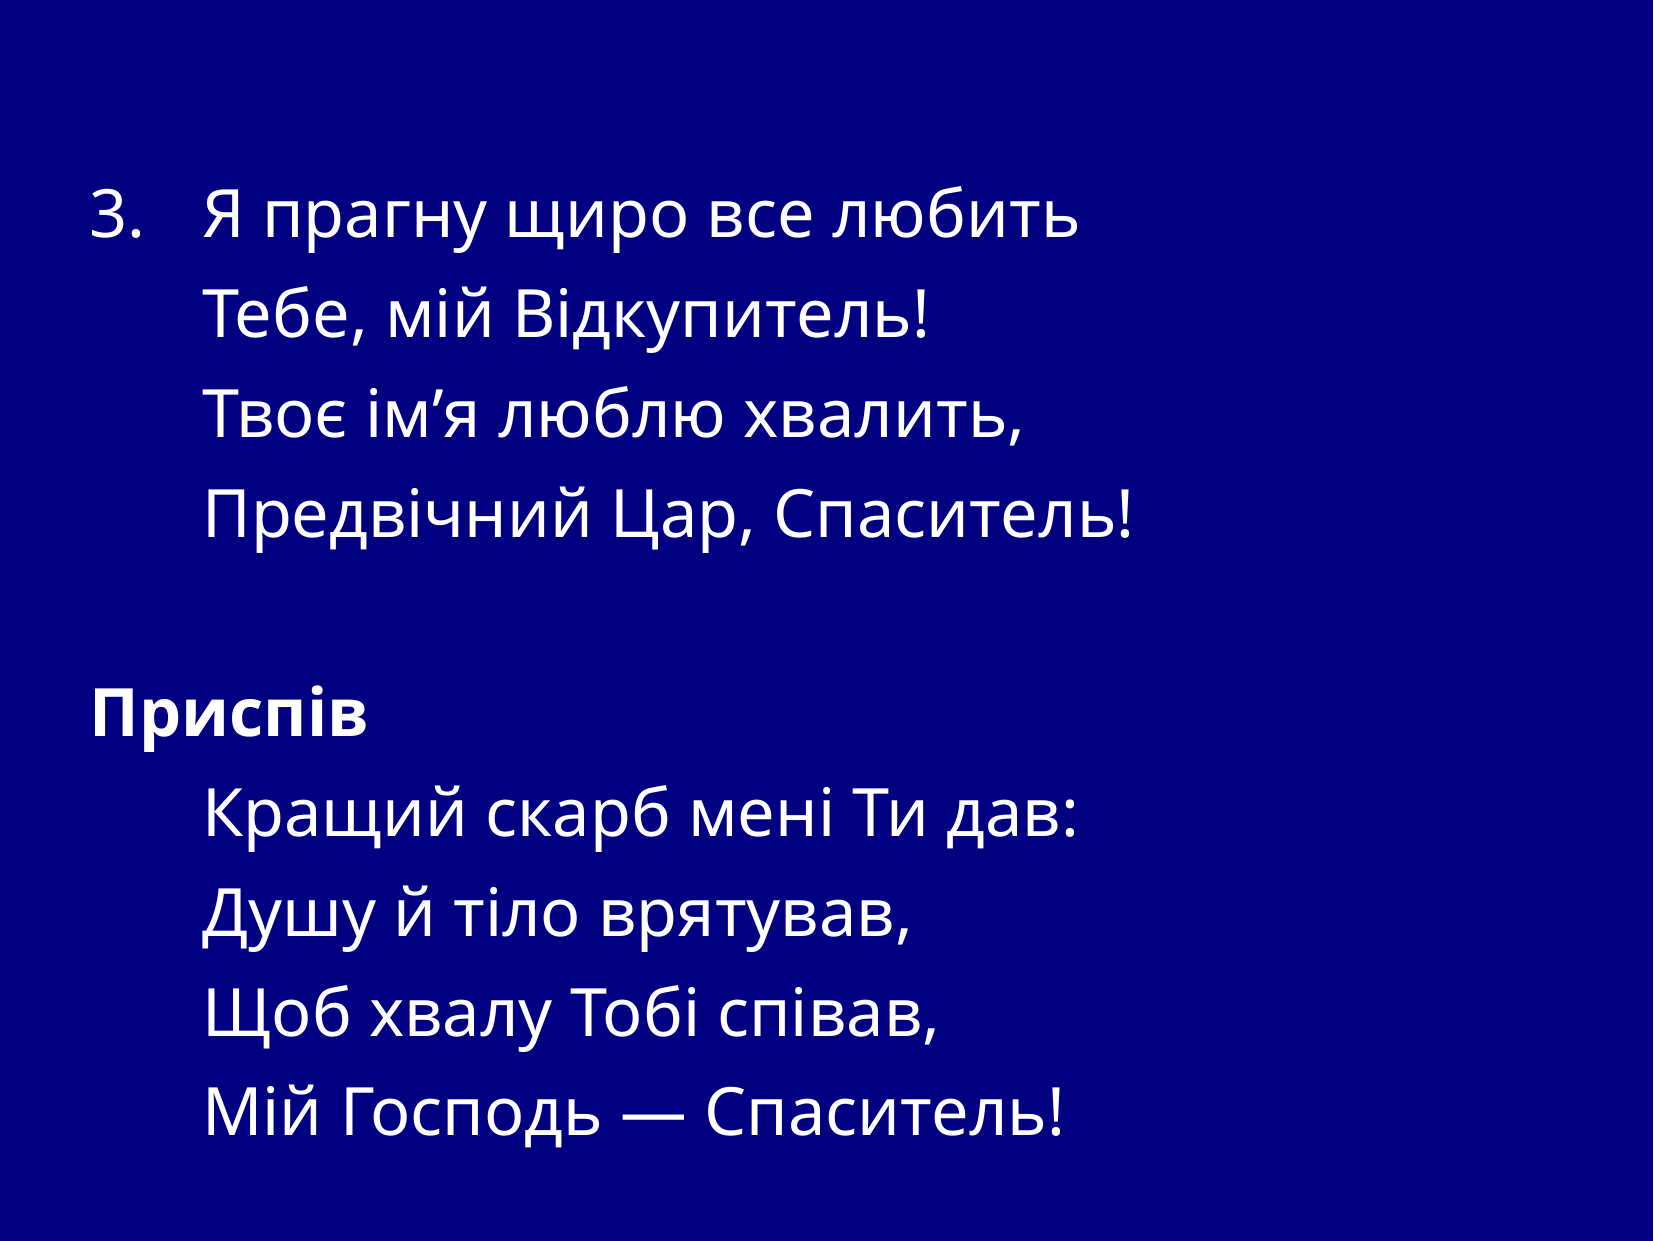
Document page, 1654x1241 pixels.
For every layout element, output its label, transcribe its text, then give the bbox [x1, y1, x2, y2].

text_box 3. Я прагну щиро все любить Тебе, мій Відкупитель! Твоє ім’я люблю хвалить, Предвічний Цар, Спаситель! Приспів Кращий скарб мені Ти дав: Душу й тіло врятував, Щоб хвалу Тобі співав, Мій Господь ― Спаситель! [75, 150, 1576, 1163]
